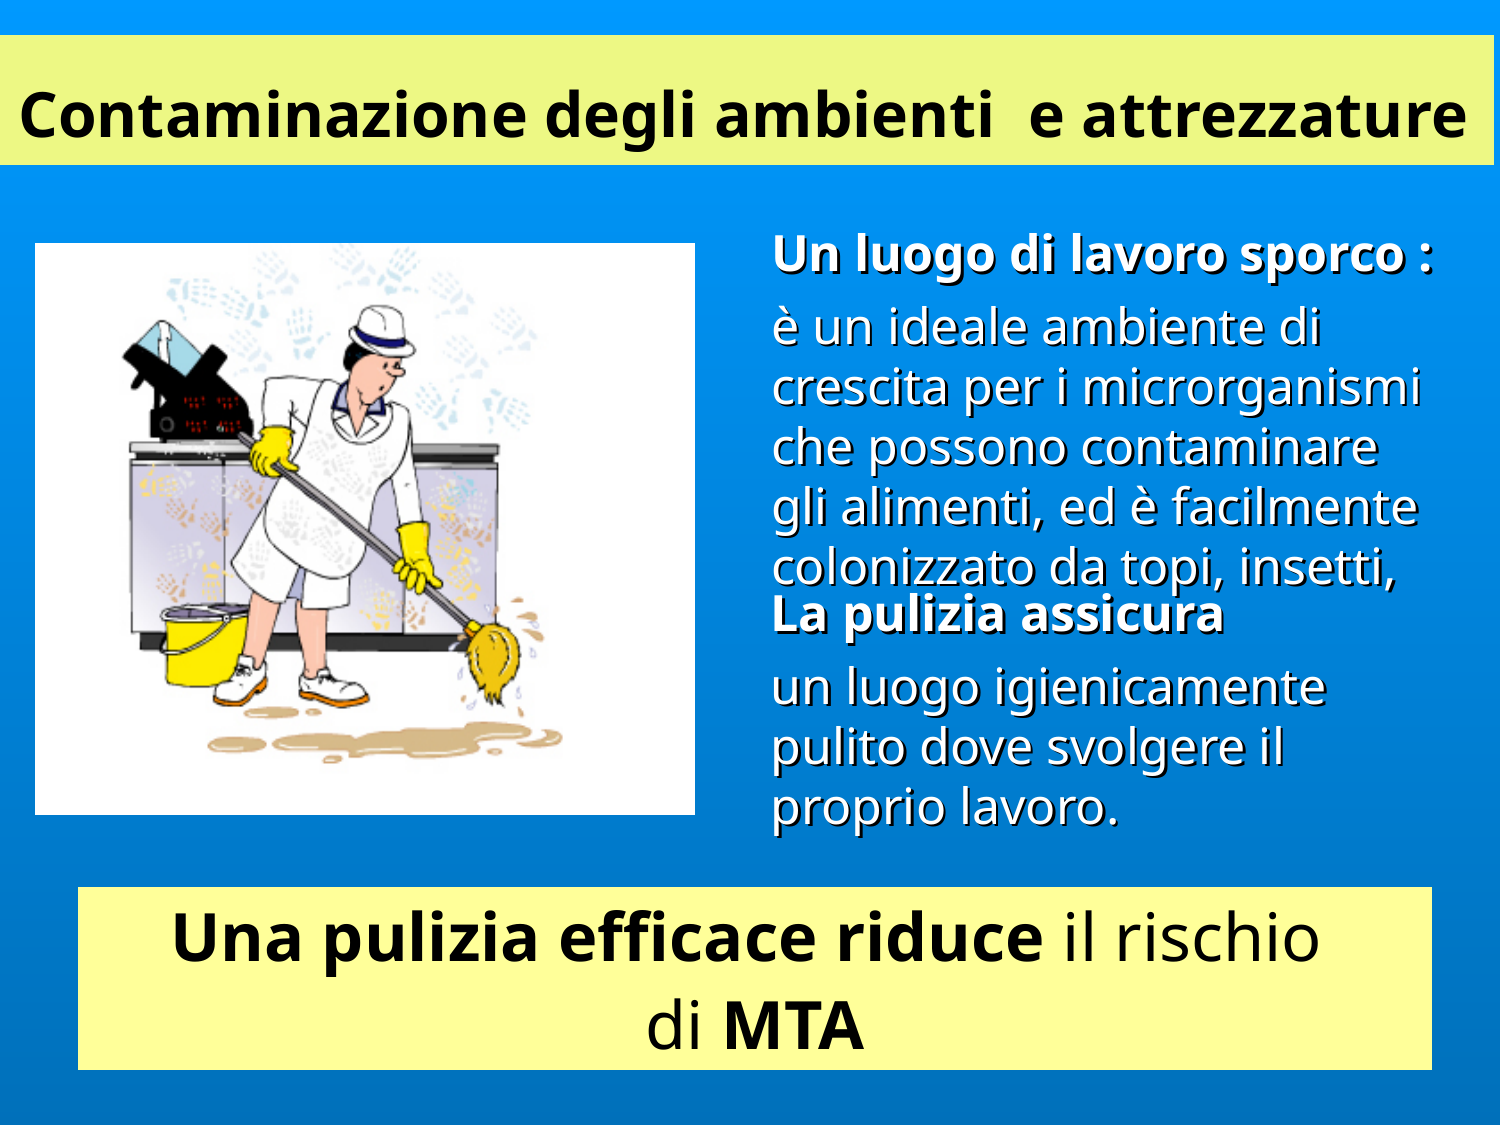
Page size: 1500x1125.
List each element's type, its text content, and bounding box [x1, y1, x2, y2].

text_box Una pulizia efficace riduce il rischio di MTA [78, 887, 1432, 1070]
picture [35, 243, 695, 815]
text_box Contaminazione degli ambienti e attrezzature [0, 35, 1494, 165]
text_box Un luogo di lavoro sporco : è un ideale ambiente di crescita per i microrganismi che possono contaminare gli alimenti, ed è facilmente colonizzato da topi, insetti, [756, 214, 1455, 602]
text_box La pulizia assicura un luogo igienicamente pulito dove svolgere il proprio lavoro. [756, 574, 1406, 867]
